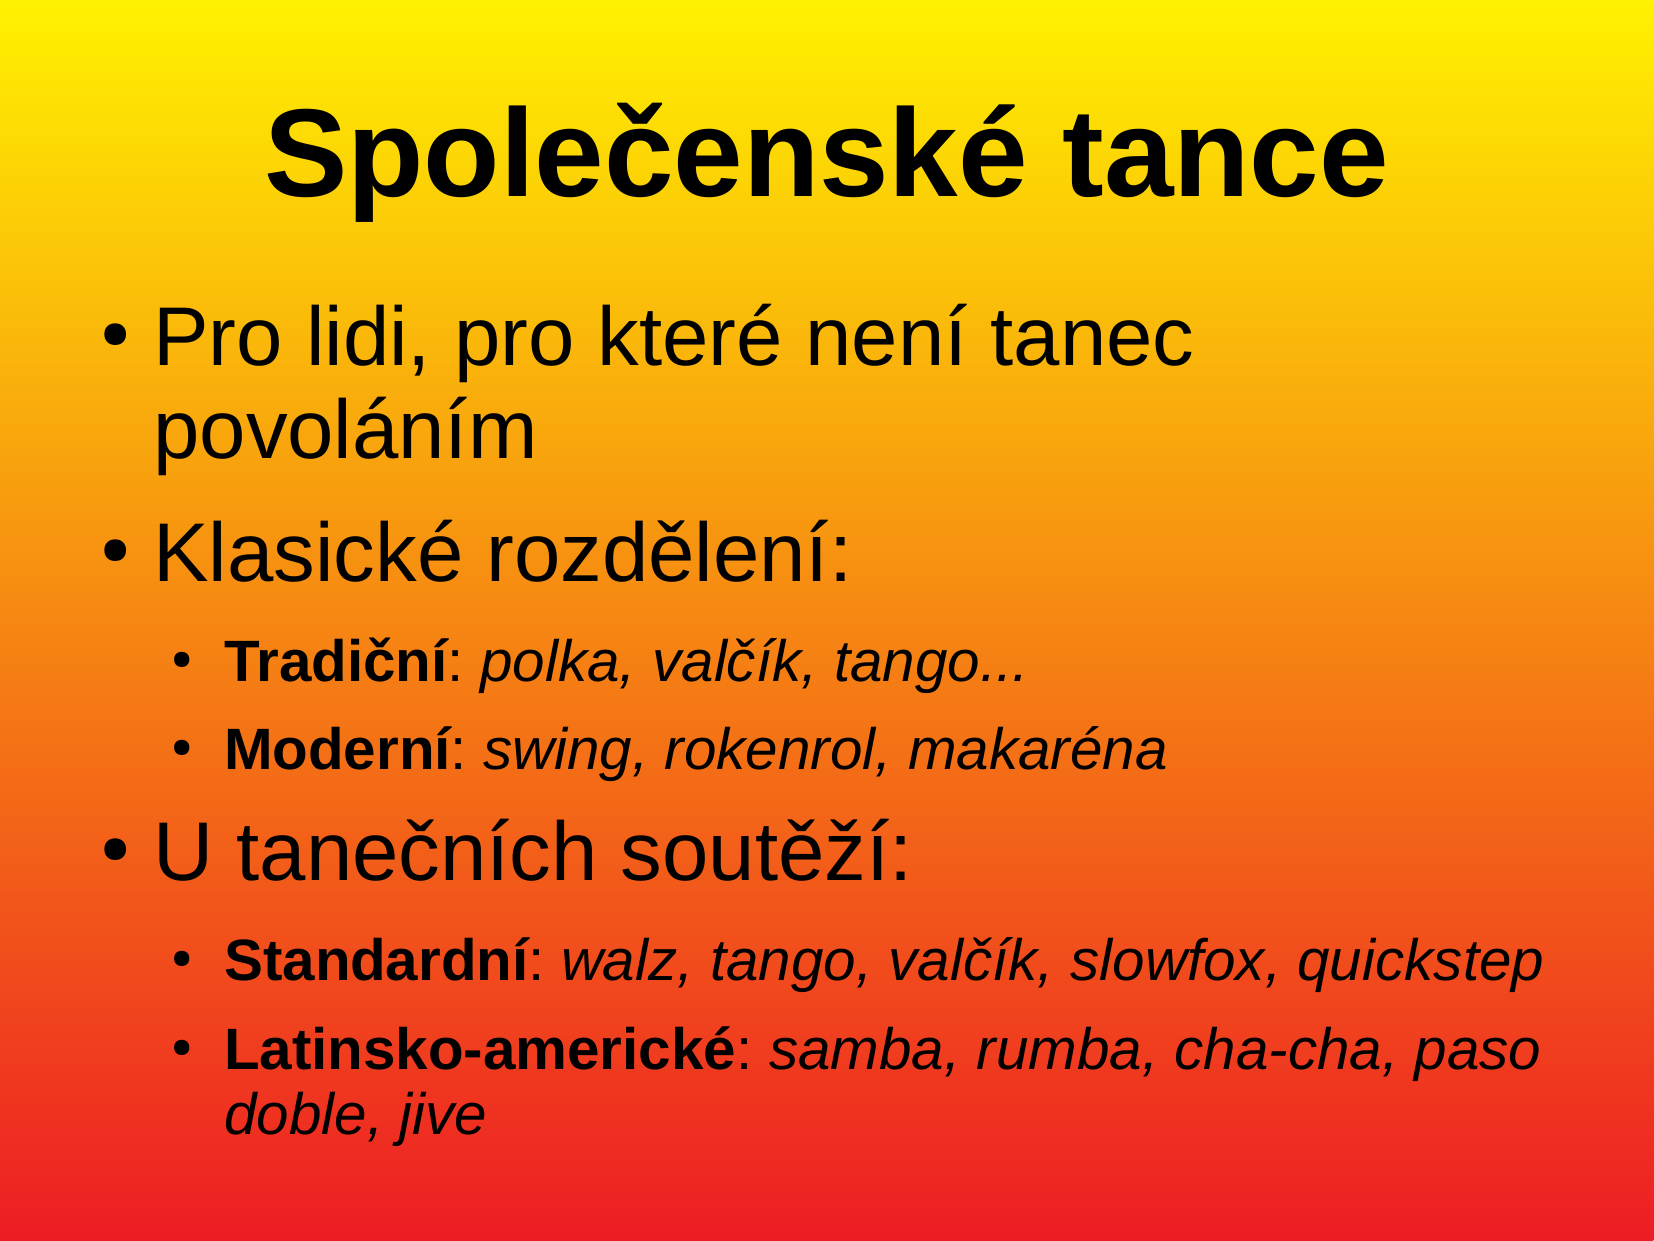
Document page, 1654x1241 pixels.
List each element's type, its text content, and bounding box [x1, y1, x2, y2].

list Pro lidi, pro které není tanec povoláním Klasické rozdělení: Tradiční: polka, valčík, tango... Moderní: swing, rokenrol, makaréna U tanečních soutěží: Standardní: walz, tango, valčík, slowfox, quickstep Latinsko-americké: samba, rumba, cha-cha, paso doble, jive [82, 290, 1571, 1147]
title Společenské tance [82, 49, 1571, 257]
